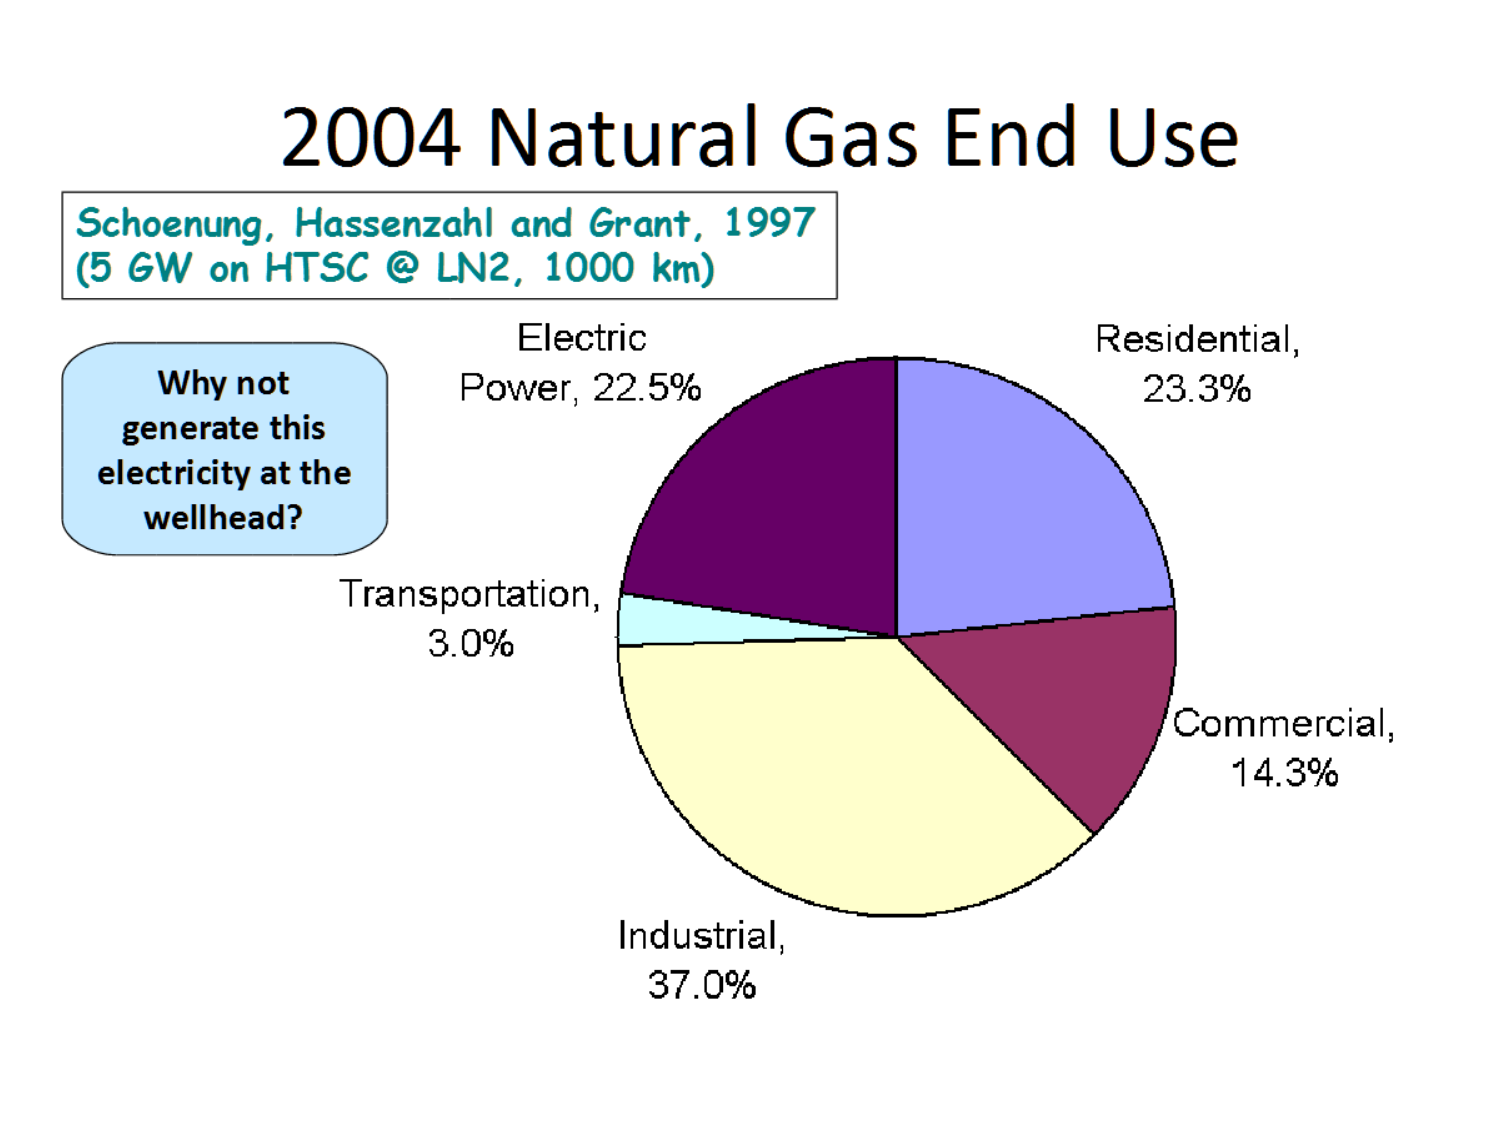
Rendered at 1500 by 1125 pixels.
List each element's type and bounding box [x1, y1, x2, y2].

picture [61, 36, 1438, 1051]
